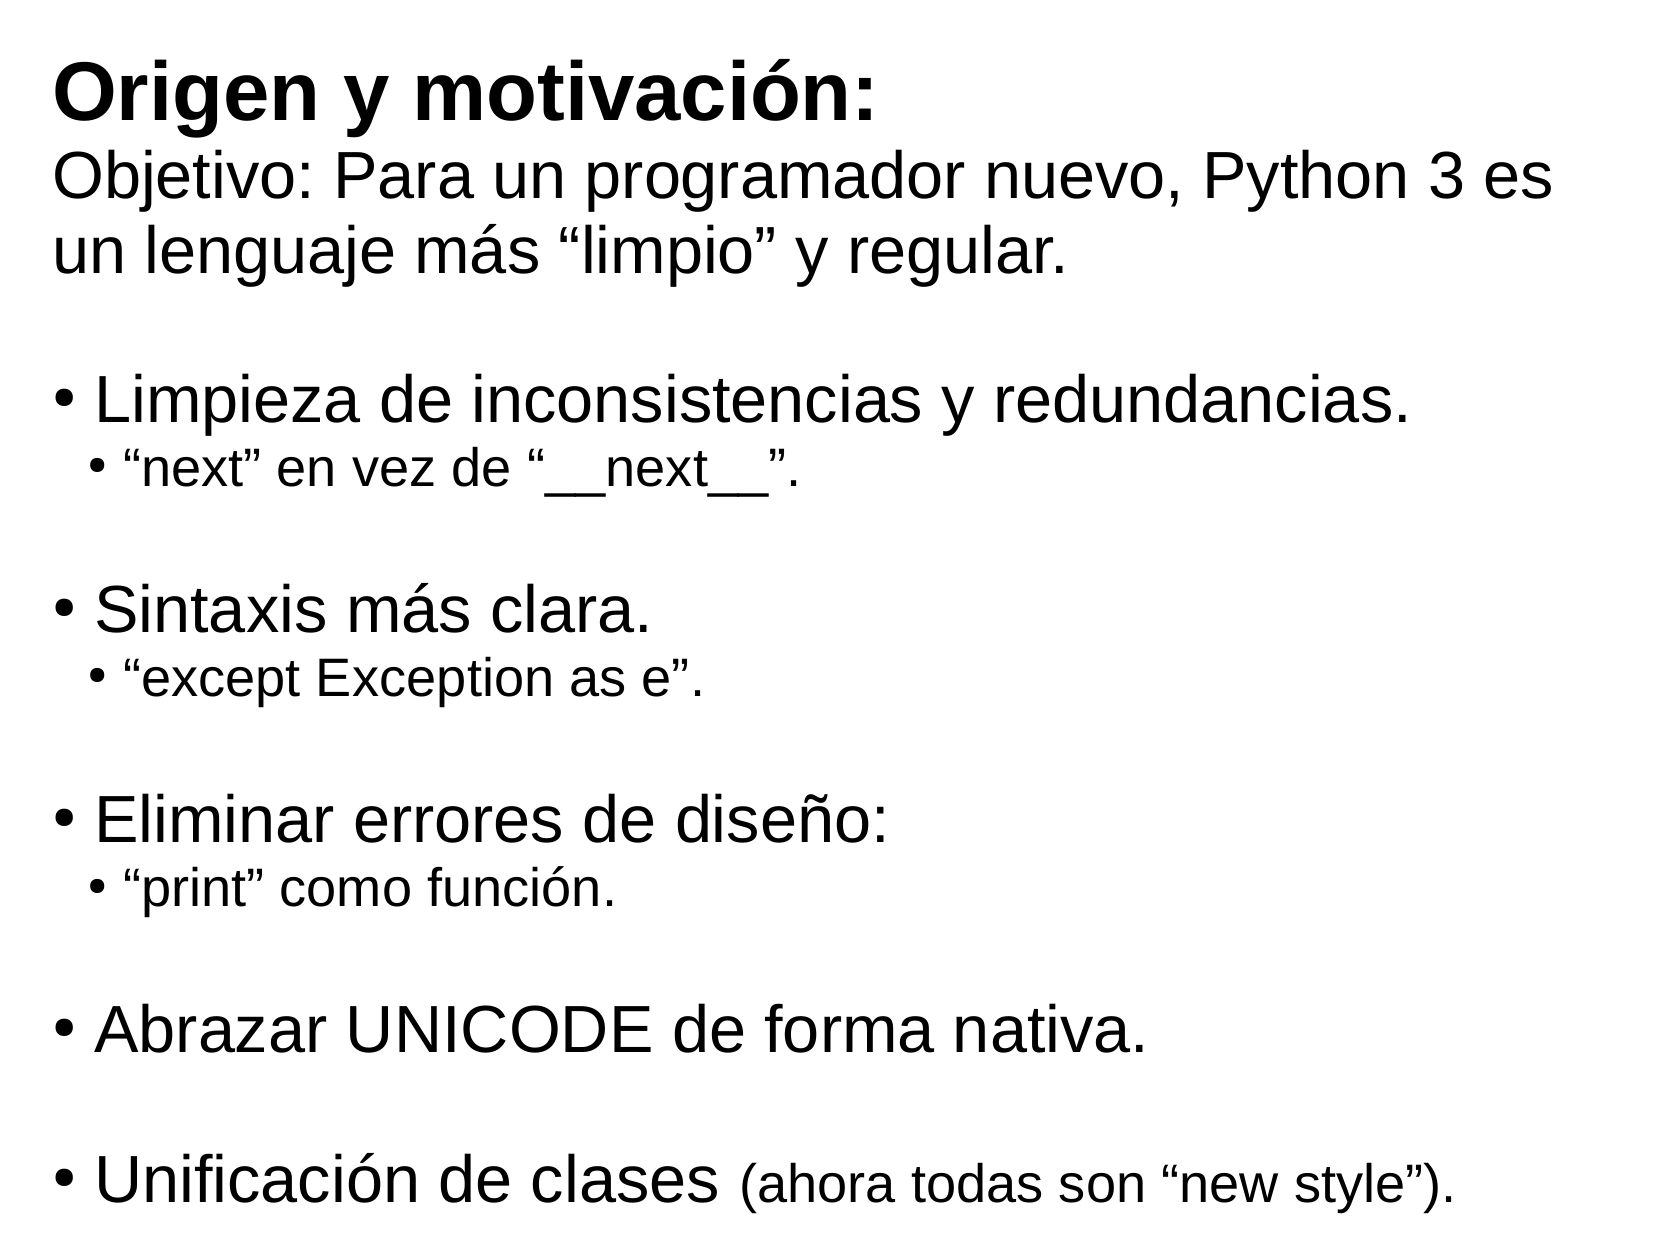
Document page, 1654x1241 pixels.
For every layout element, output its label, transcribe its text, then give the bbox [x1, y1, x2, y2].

text_box Origen y motivación: Objetivo: Para un programador nuevo, Python 3 es un lenguaje más “limpio” y regular. Limpieza de inconsistencias y redundancias. “next” en vez de “__next__”. Sintaxis más clara. “except Exception as e”. Eliminar errores de diseño: “print” como función. Abrazar UNICODE de forma nativa. Unificación de clases (ahora todas son “new style”). [37, 37, 1613, 1225]
